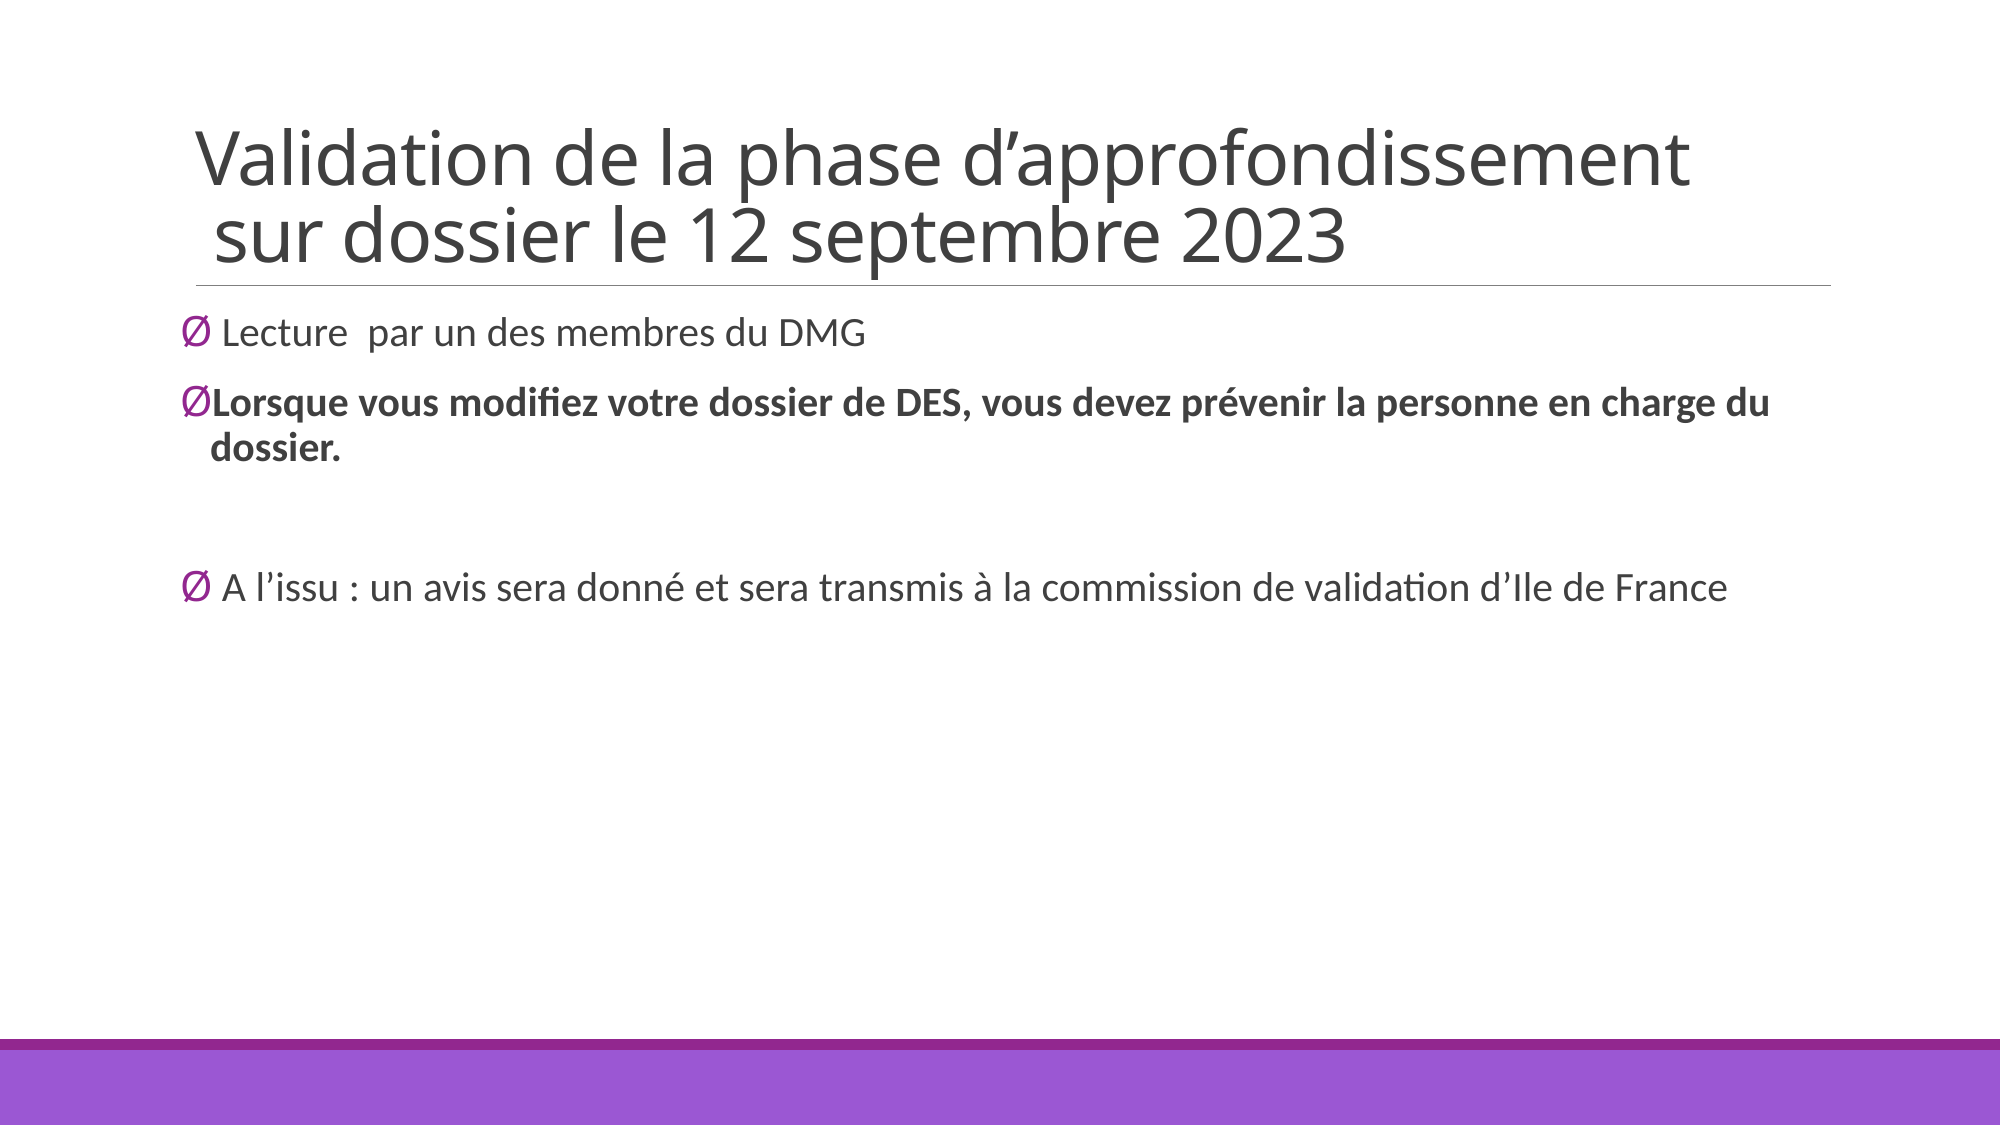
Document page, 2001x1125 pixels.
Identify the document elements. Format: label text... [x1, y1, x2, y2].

list Lecture par un des membres du DMG Lorsque vous modifiez votre dossier de DES, vous devez prévenir la personne en charge du dossier. A l’issu : un avis sera donné et sera transmis à la commission de validation d’Ile de France [180, 302, 1831, 963]
title Validation de la phase d’approfondissement sur dossier le 12 septembre 2023 [180, 47, 1831, 286]
